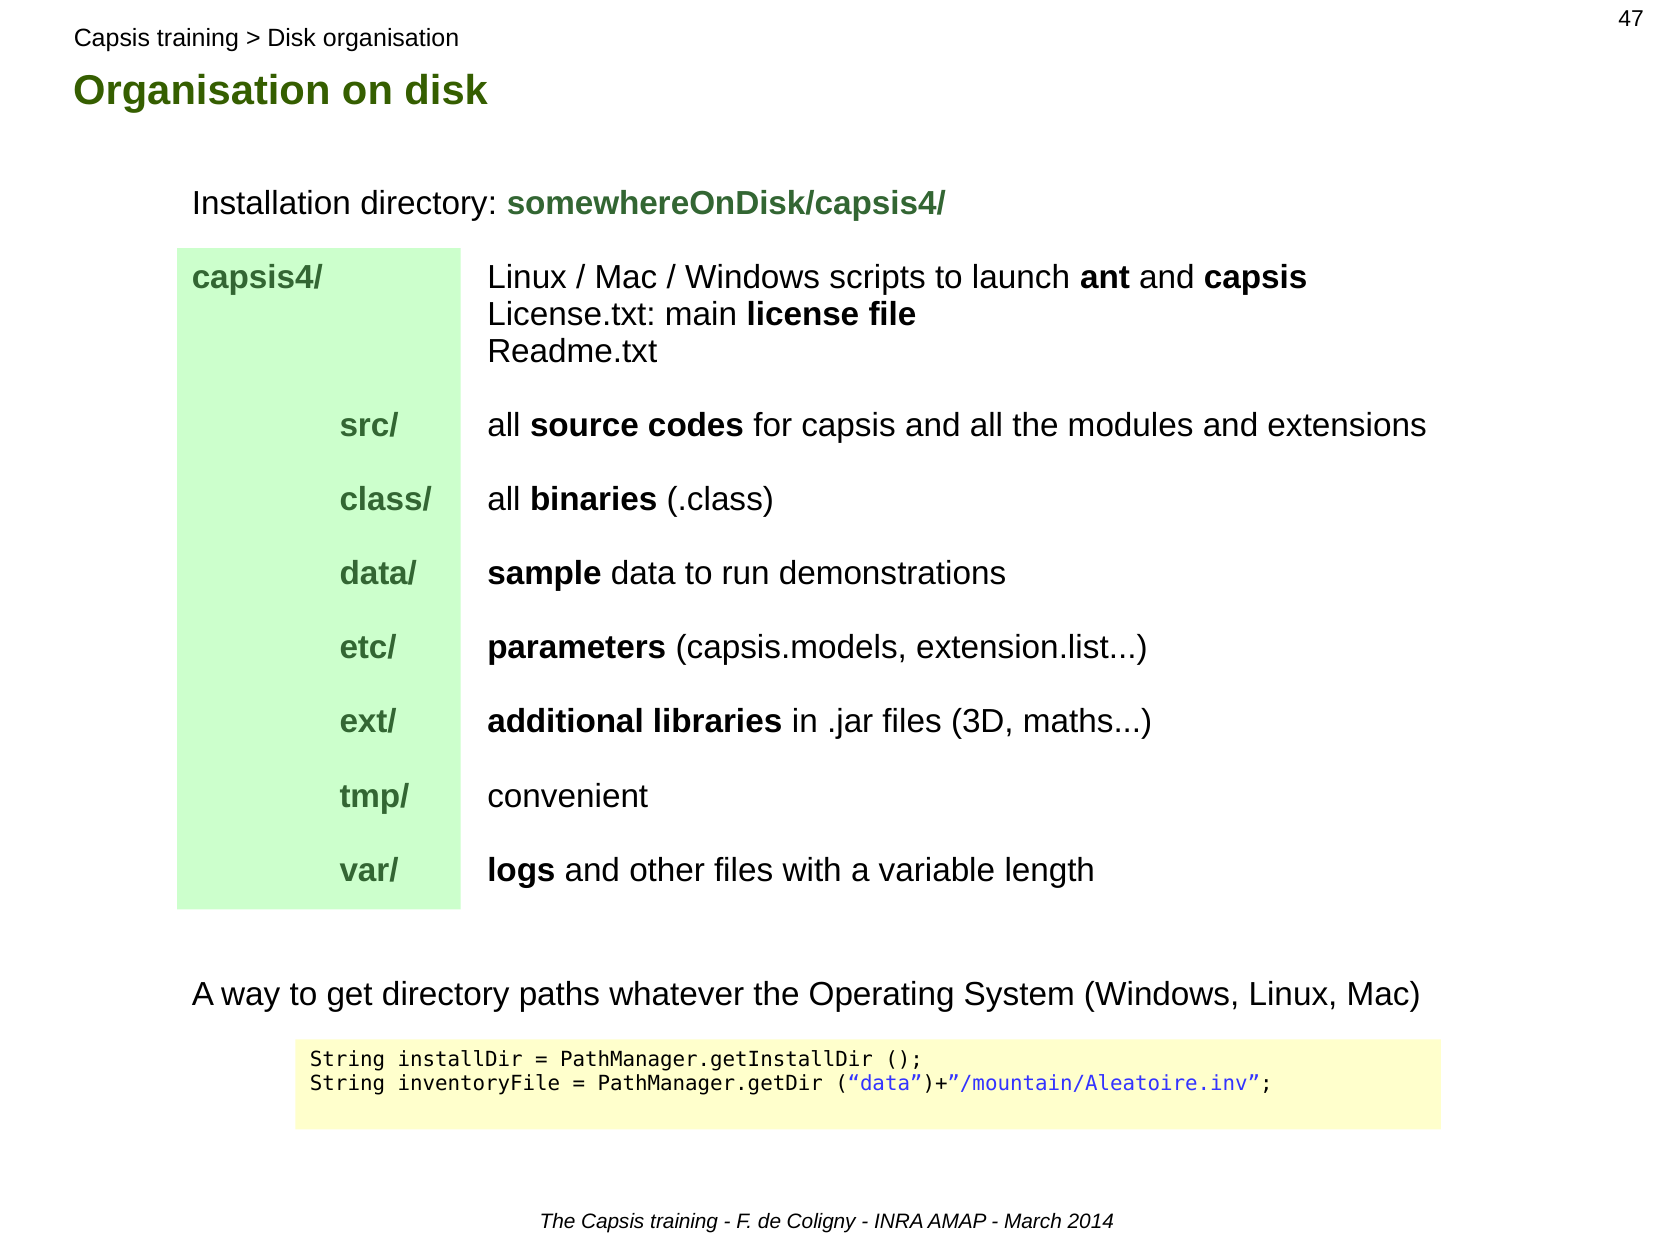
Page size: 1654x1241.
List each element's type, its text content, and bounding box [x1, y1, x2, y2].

text_box Organisation on disk [58, 59, 1151, 122]
text_box String installDir = PathManager.getInstallDir (); String inventoryFile = PathManager.getDir (“data”)+”/mountain/Aleatoire.inv”; [295, 1039, 1441, 1130]
text_box Capsis training > Disk organisation [59, 16, 1004, 60]
text_box Installation directory: somewhereOnDisk/capsis4/ capsis4/ Linux / Mac / Windows scripts to launch ant and capsis License.txt: main license file Readme.txt src/ all source codes for capsis and all the modules and extensions class/ all binaries (.class) data/ sample data to run demonstrations etc/ parameters (capsis.models, extension.list...) ext/ additional libraries in .jar files (3D, maths...) tmp/ convenient var/ logs and other files with a variable length [177, 177, 1526, 942]
text_box The Capsis training - F. de Coligny - INRA AMAP - March 2014 [0, 1201, 1654, 1241]
text_box A way to get directory paths whatever the Operating System (Windows, Linux, Mac) [177, 968, 1524, 1021]
